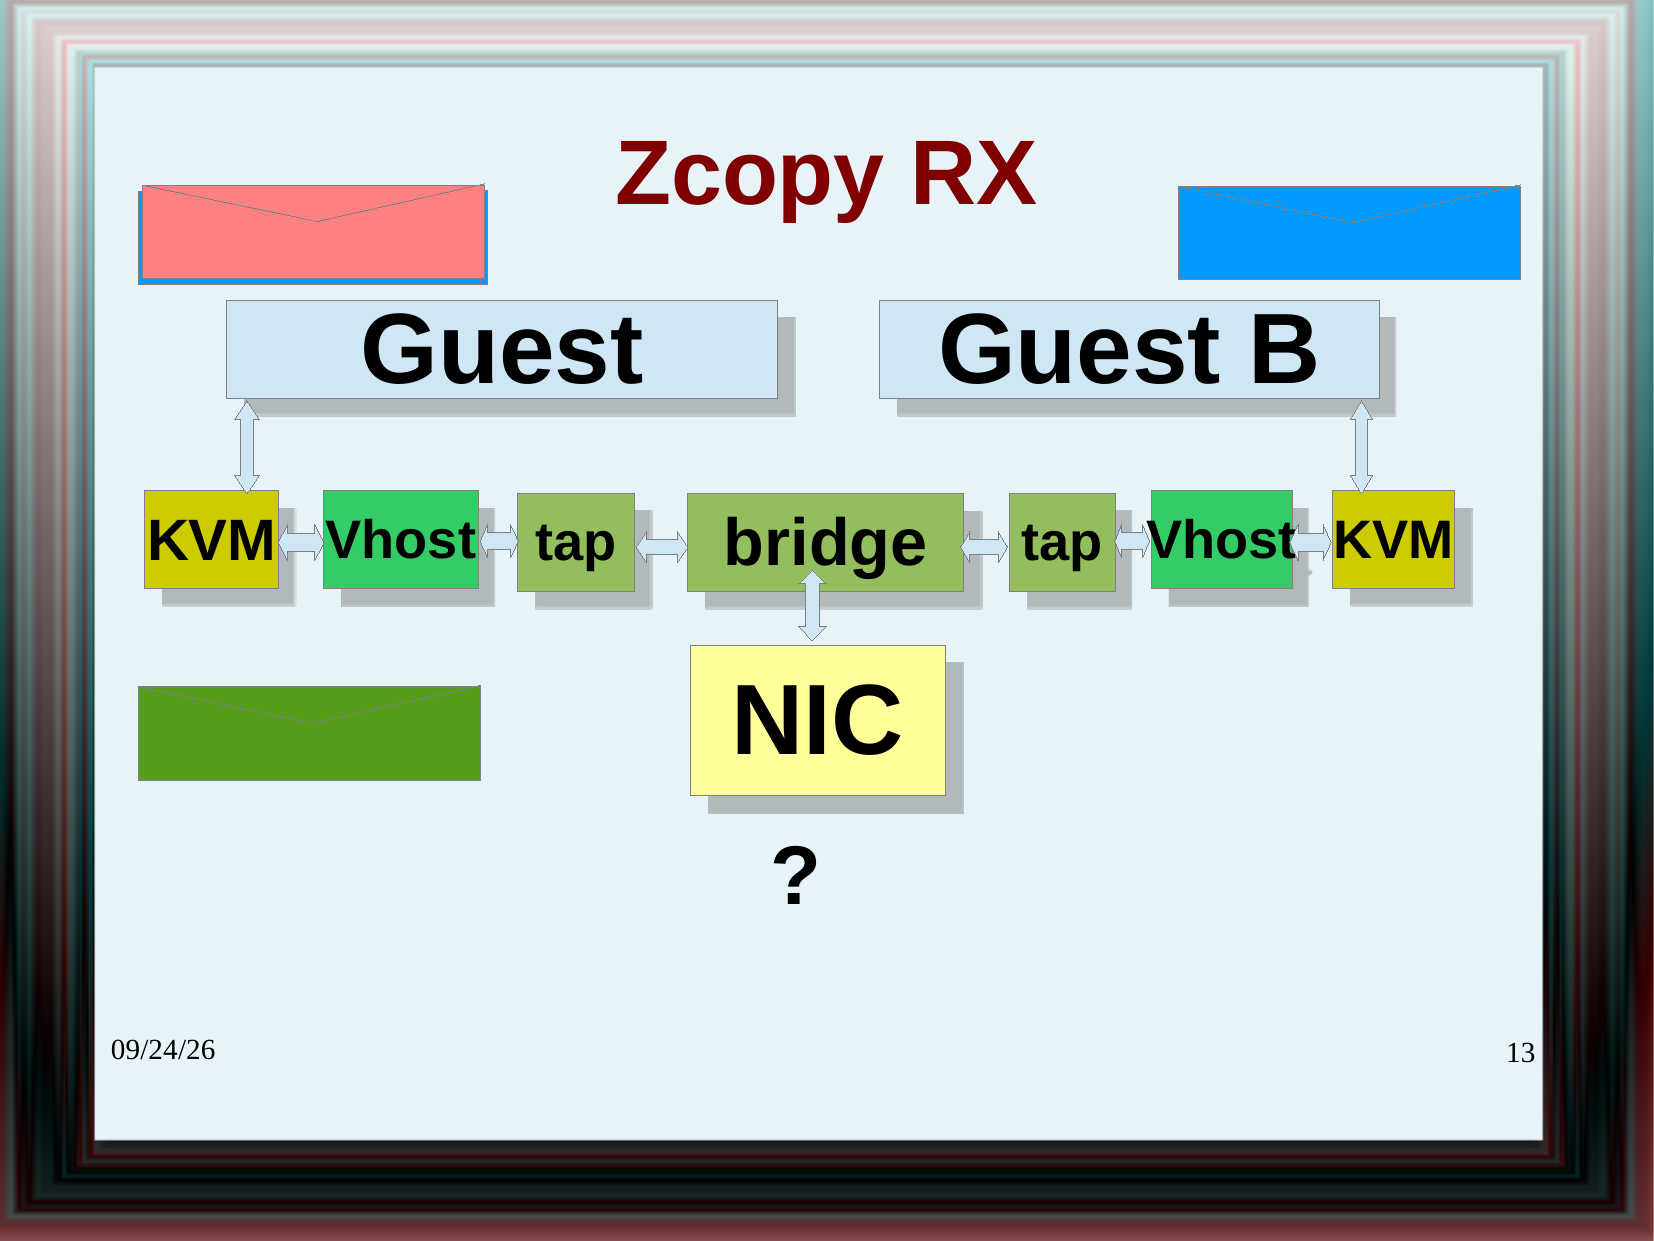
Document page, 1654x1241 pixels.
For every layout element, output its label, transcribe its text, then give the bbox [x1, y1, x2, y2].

text_box [1350, 400, 1373, 494]
text_box [234, 400, 260, 494]
text_box [636, 531, 688, 563]
text_box ? [755, 822, 871, 931]
text_box [1289, 524, 1332, 561]
text_box Guest [226, 300, 778, 399]
title Zcopy RX [118, 54, 1536, 291]
text_box NIC [690, 645, 946, 796]
text_box [138, 686, 481, 781]
text_box [798, 569, 827, 641]
text_box Vhost [323, 490, 479, 589]
text_box Vhost [1151, 490, 1293, 589]
text_box KVM [1332, 490, 1455, 589]
text_box bridge [687, 493, 964, 592]
text_box tap [517, 493, 635, 592]
text_box KVM [144, 490, 279, 589]
text_box [480, 524, 519, 558]
text_box Guest B [879, 300, 1380, 399]
picture [0, 0, 1654, 1241]
text_box [960, 531, 1008, 563]
text_box [278, 524, 325, 561]
text_box [1114, 524, 1150, 558]
text_box tap [1009, 493, 1116, 592]
